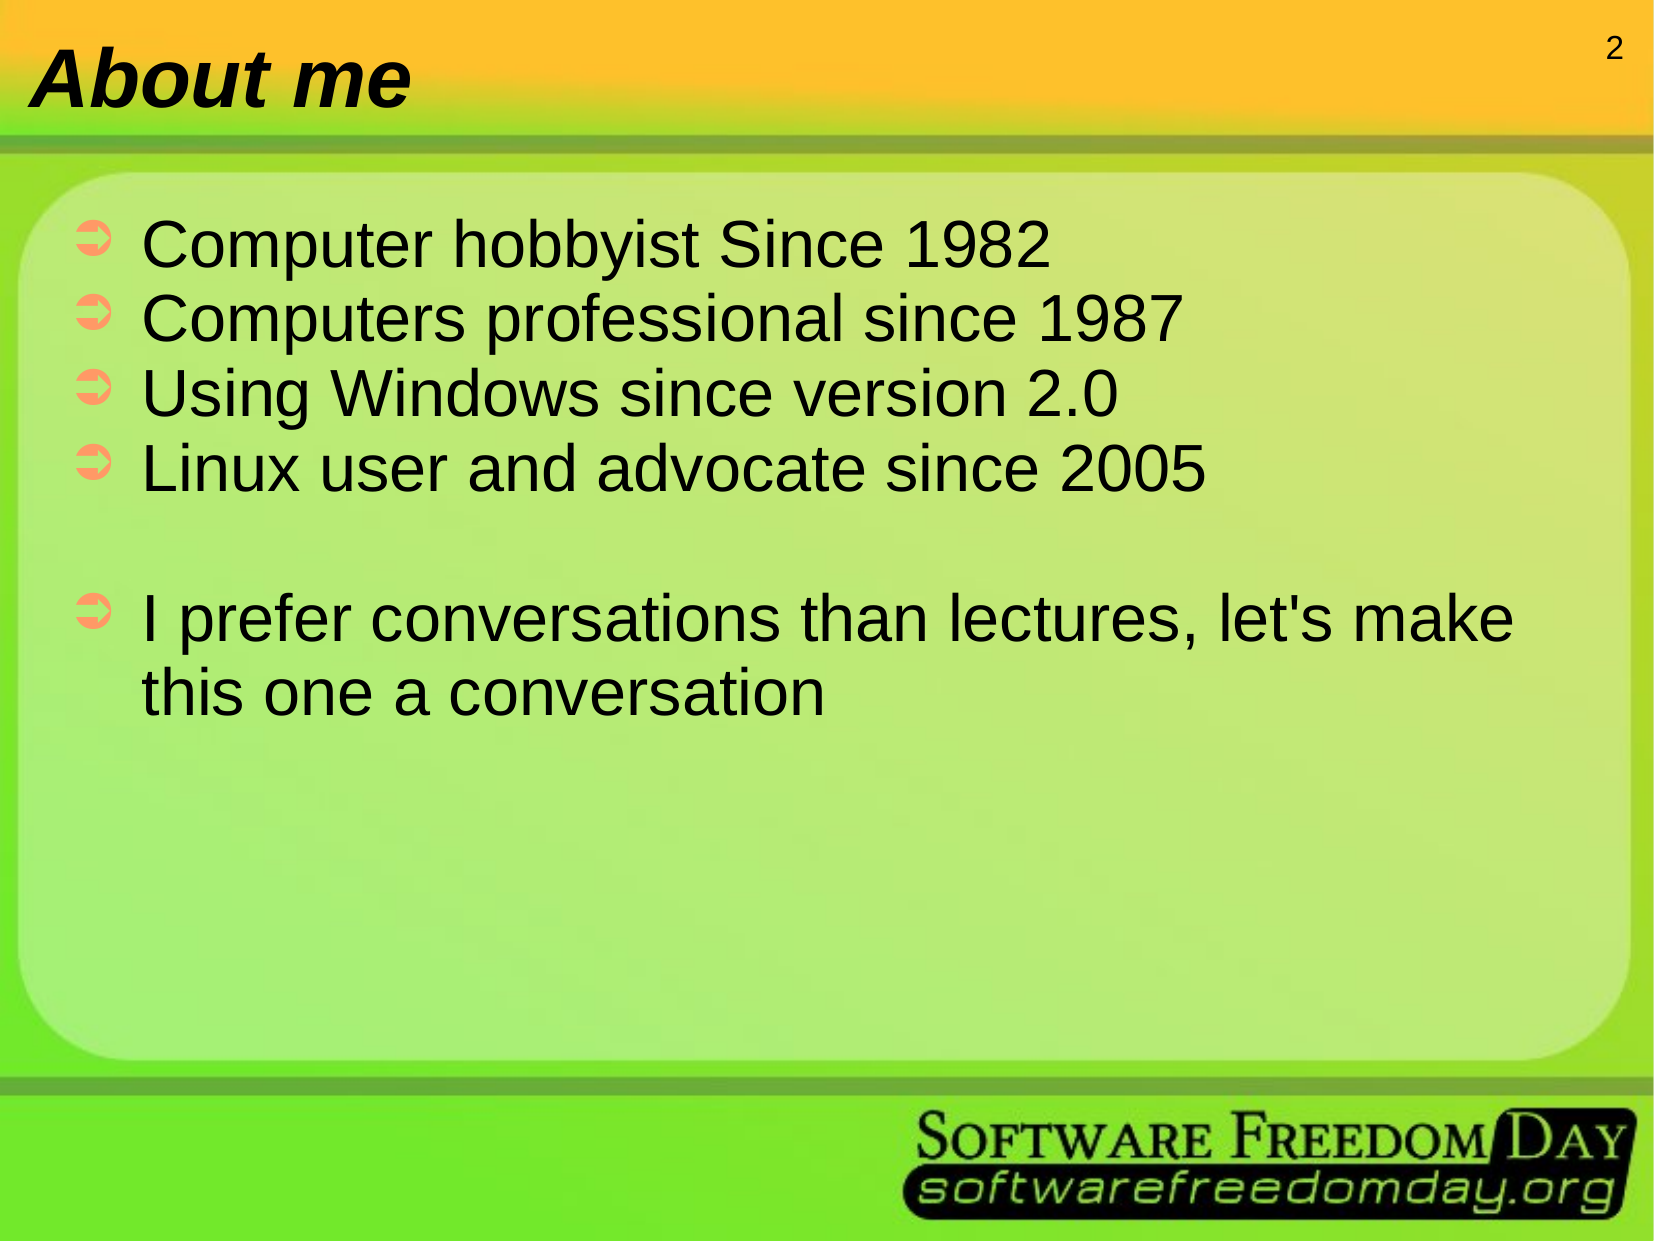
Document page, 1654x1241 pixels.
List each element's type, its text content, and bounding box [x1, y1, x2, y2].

title About me [29, 0, 1442, 159]
picture [0, 0, 1654, 1241]
list Computer hobbyist Since 1982 Computers professional since 1987 Using Windows since version 2.0 Linux user and advocate since 2005 I prefer conversations than lectures, let's make this one a conversation [59, 206, 1595, 1026]
